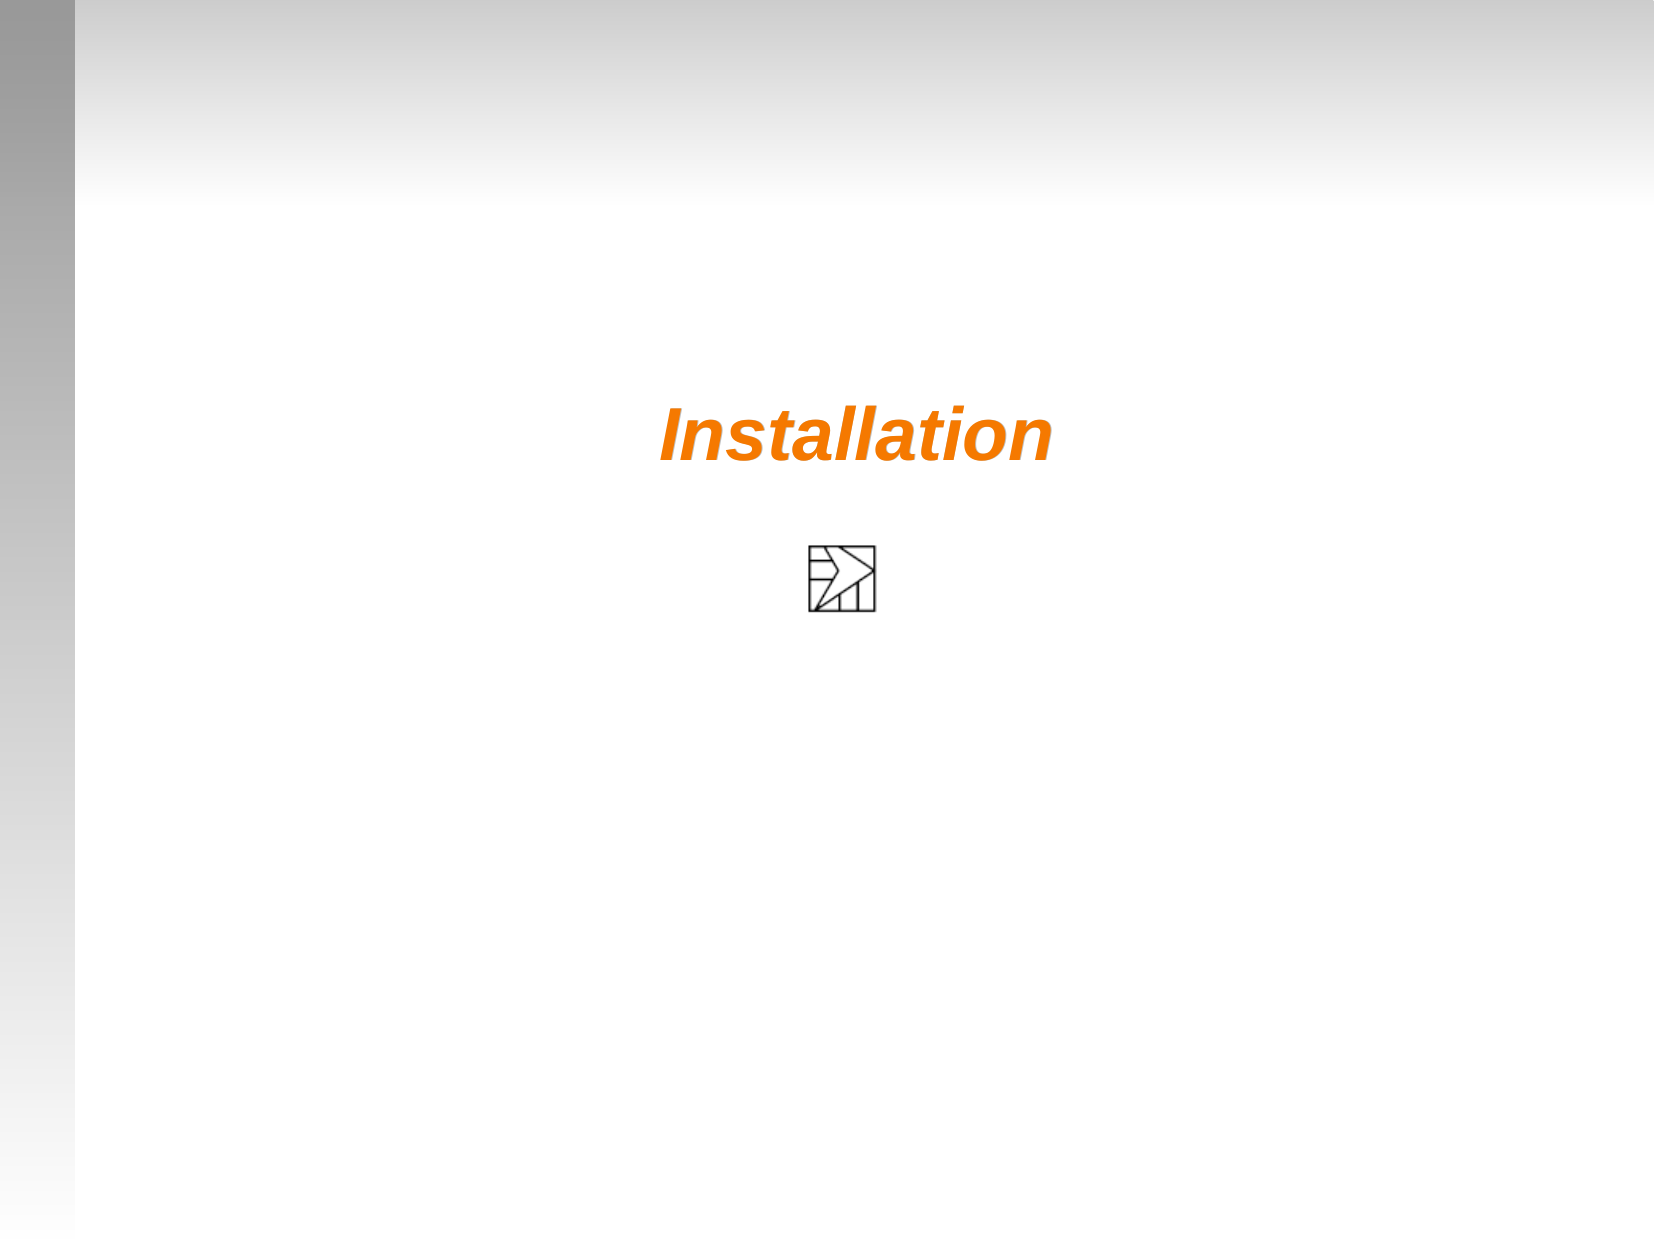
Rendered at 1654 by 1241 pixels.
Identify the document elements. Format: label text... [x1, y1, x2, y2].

title Installation [159, 330, 1573, 538]
picture [804, 541, 880, 617]
